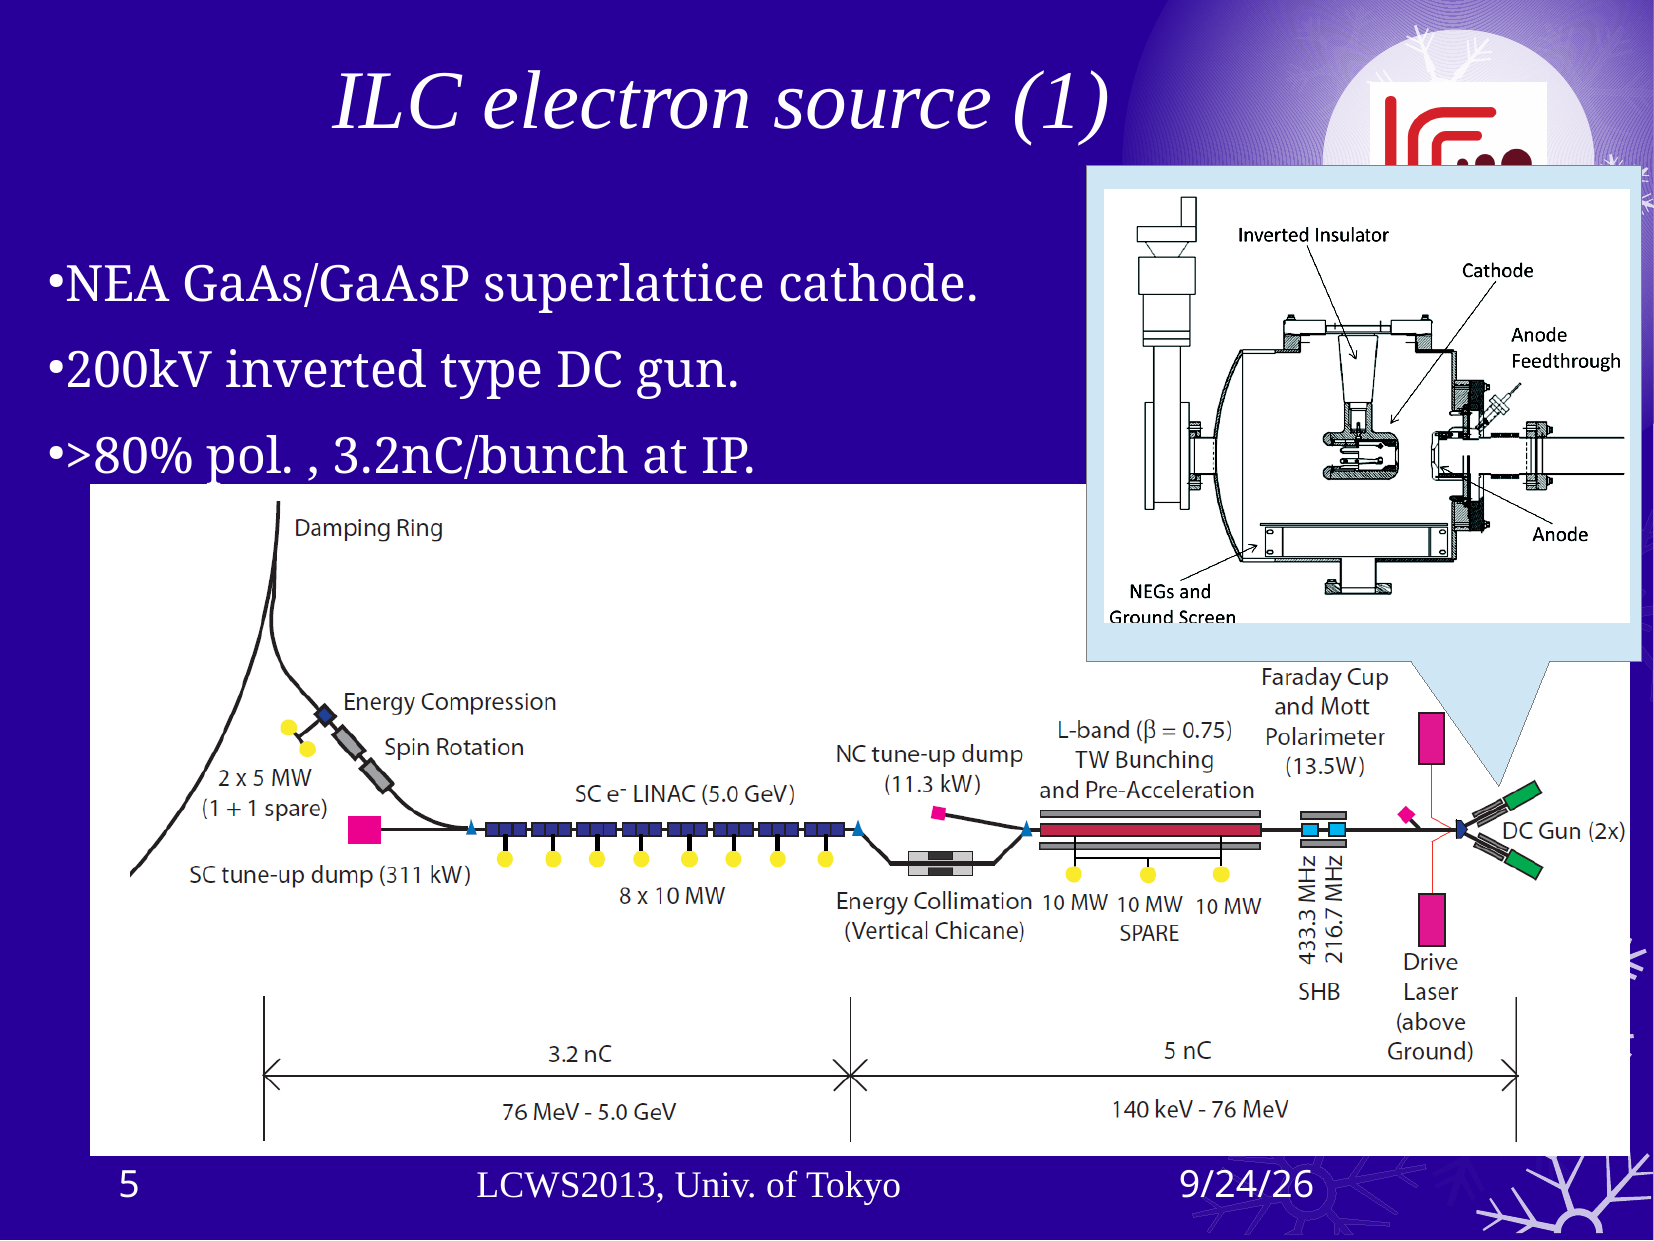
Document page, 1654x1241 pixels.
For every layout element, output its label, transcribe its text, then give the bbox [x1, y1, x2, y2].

picture [90, 484, 1630, 1157]
picture [1104, 189, 1630, 623]
text_box [1086, 165, 1642, 787]
subtitle NEA GaAs/GaAsP superlattice cathode. 200kV inverted type DC gun. >80% pol. , 3.2nC/bunch at IP. [47, 248, 1069, 1077]
title ILC electron source (1) [11, 11, 1432, 190]
picture [1432, 82, 1547, 165]
